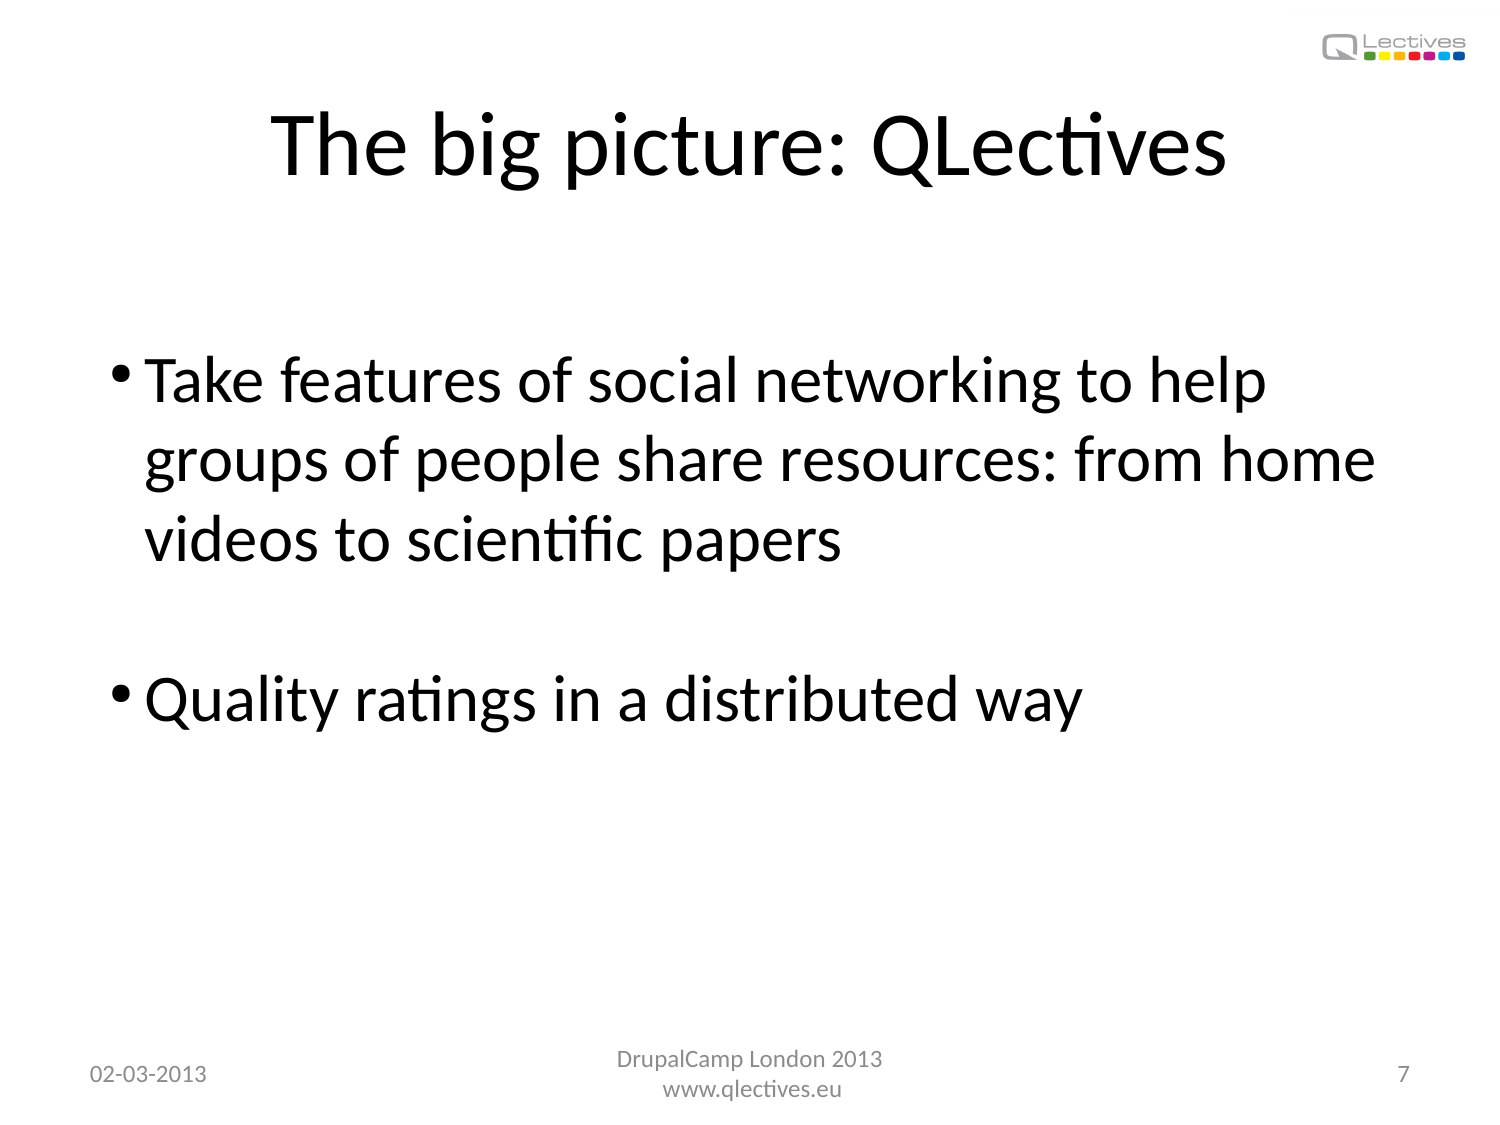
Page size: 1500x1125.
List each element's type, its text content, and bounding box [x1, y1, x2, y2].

picture [1288, 9, 1500, 90]
text_box The big picture: QLectives [75, 45, 1425, 233]
text_box DrupalCamp London 2013 www.qlectives.eu [512, 1042, 988, 1103]
text_box 02-03-2013 [74, 1042, 425, 1103]
text_box <number> [1074, 1042, 1425, 1103]
text_box Take features of social networking to help groups of people share resources: from home videos to scientific papers Quality ratings in a distributed way [94, 247, 1445, 742]
